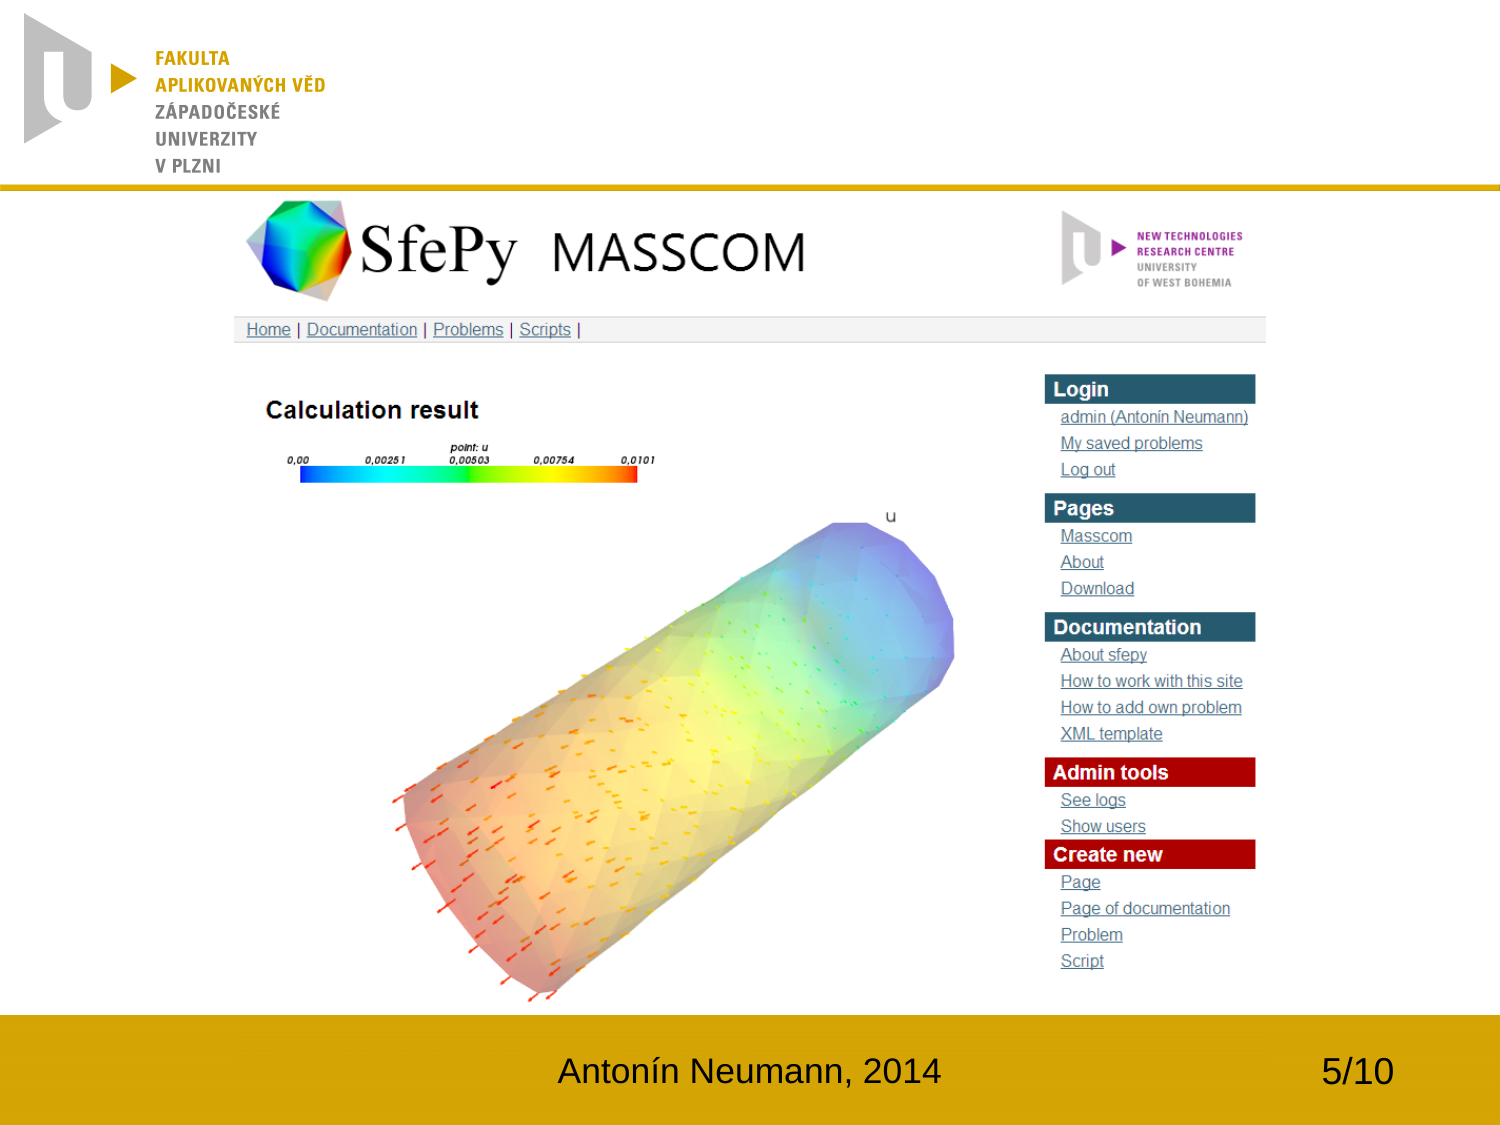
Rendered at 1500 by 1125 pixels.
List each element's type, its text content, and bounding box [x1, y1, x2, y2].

text_box <číslo>/10 [1331, 1039, 1500, 1100]
picture [24, 13, 325, 173]
text_box Antonín Neumann, 2014 [542, 1041, 958, 1099]
picture [0, 191, 1500, 1125]
text_box [1, 184, 1500, 191]
